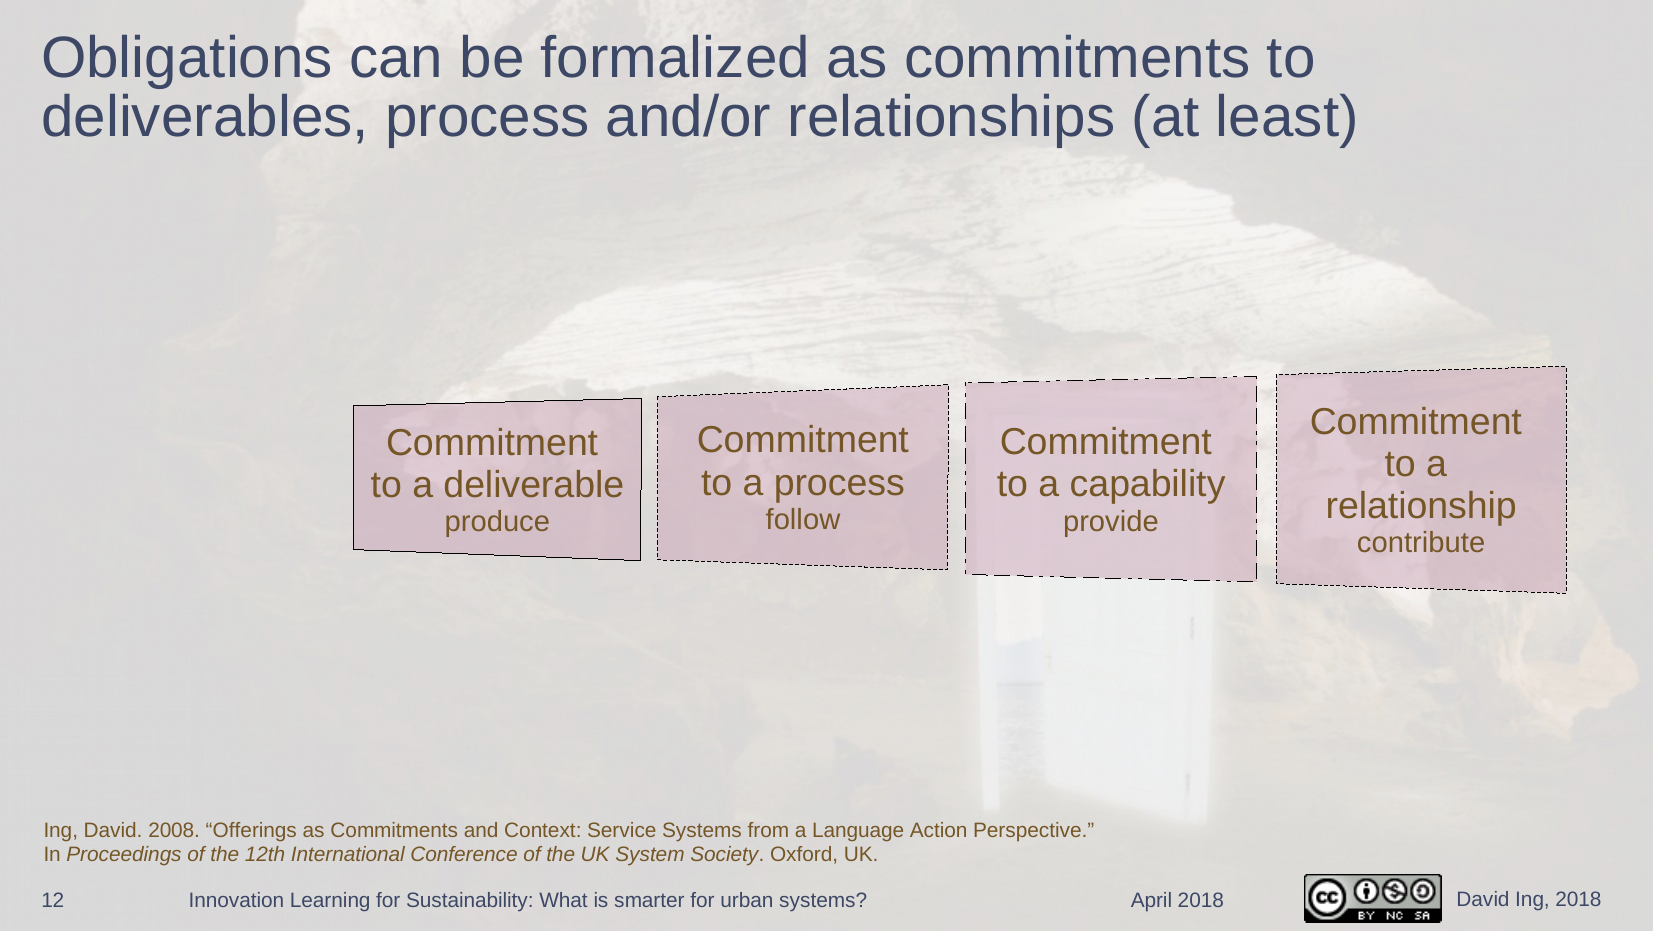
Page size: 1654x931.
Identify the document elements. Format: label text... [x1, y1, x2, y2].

text_box Value-elevating co-creation Providers and customer mutually experience, and then improve [0, 0, 1653, 931]
text_box Commitment to a deliverable produce [353, 398, 642, 561]
text_box Commitment to a relationship contribute [1276, 366, 1567, 594]
picture [1304, 874, 1442, 923]
text_box Ing, David. 2008. “Offerings as Commitments and Context: Service Systems from a Language Action Perspective.” In Proceedings of the 12th International Conference of the UK System Society. Oxford, UK. [43, 818, 1506, 866]
title Obligations can be formalized as commitments to deliverables, process and/or relationships (at least) [41, 30, 1613, 173]
text_box Commitment to a capability provide [965, 376, 1257, 582]
text_box Commitment to a process follow [657, 384, 949, 570]
